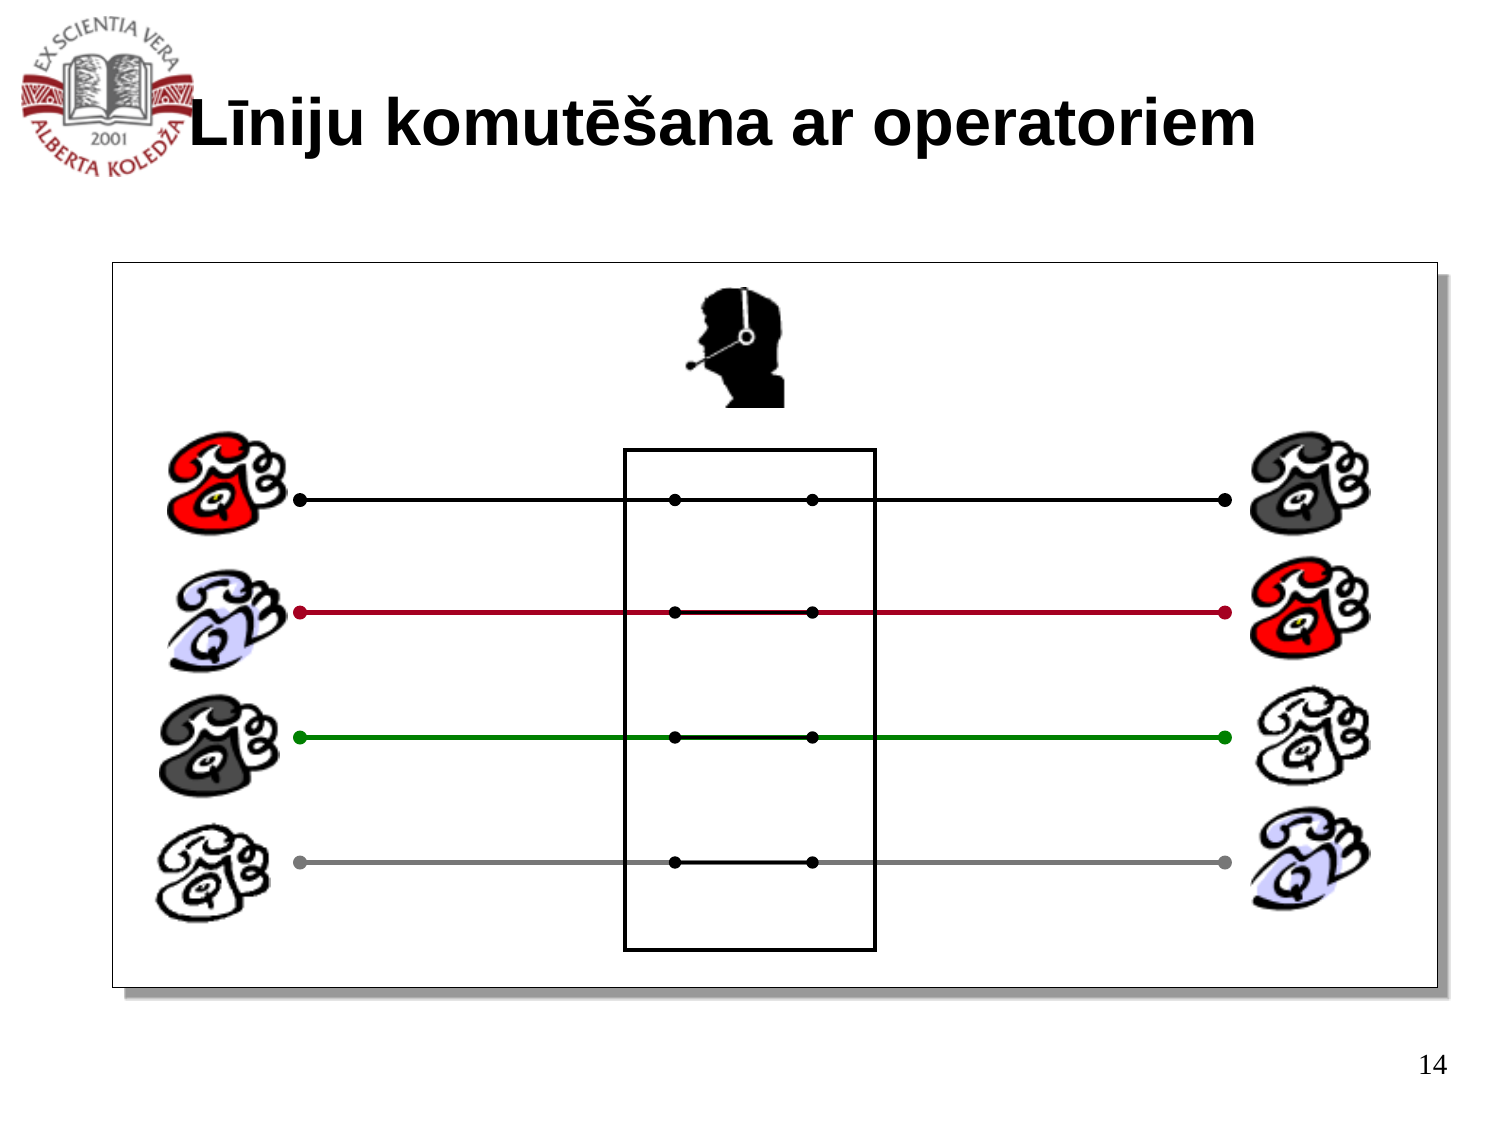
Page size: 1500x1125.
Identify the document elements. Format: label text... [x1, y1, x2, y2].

picture [675, 287, 796, 408]
picture [1250, 799, 1371, 921]
picture [167, 562, 288, 683]
picture [150, 812, 271, 933]
picture [21, 16, 194, 177]
picture [1250, 674, 1371, 796]
text_box <skaitlis> [1312, 1037, 1463, 1101]
title Līniju komutēšana ar operatoriem [50, 62, 1374, 175]
text_box [112, 262, 1438, 988]
picture [167, 424, 288, 546]
picture [1250, 425, 1371, 546]
picture [1250, 549, 1371, 671]
picture [159, 687, 280, 808]
